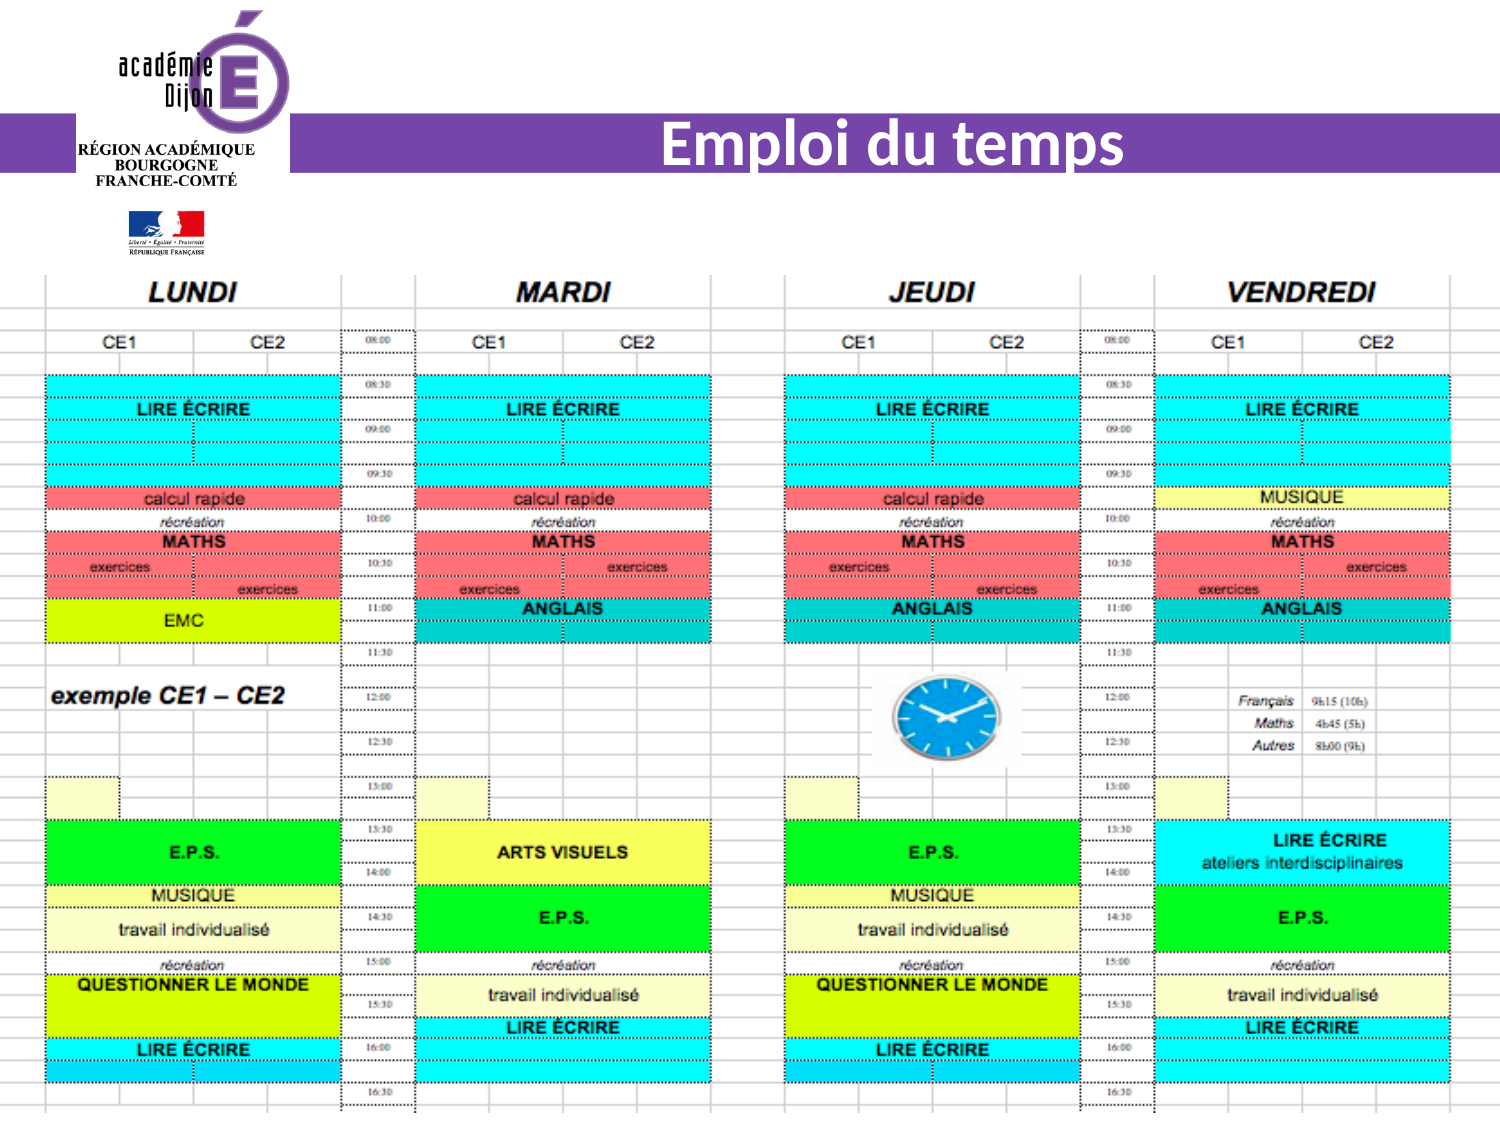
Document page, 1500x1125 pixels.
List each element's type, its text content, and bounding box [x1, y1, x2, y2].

picture [76, 8, 290, 256]
title Emploi du temps [360, 45, 1425, 233]
picture [0, 275, 1500, 1113]
